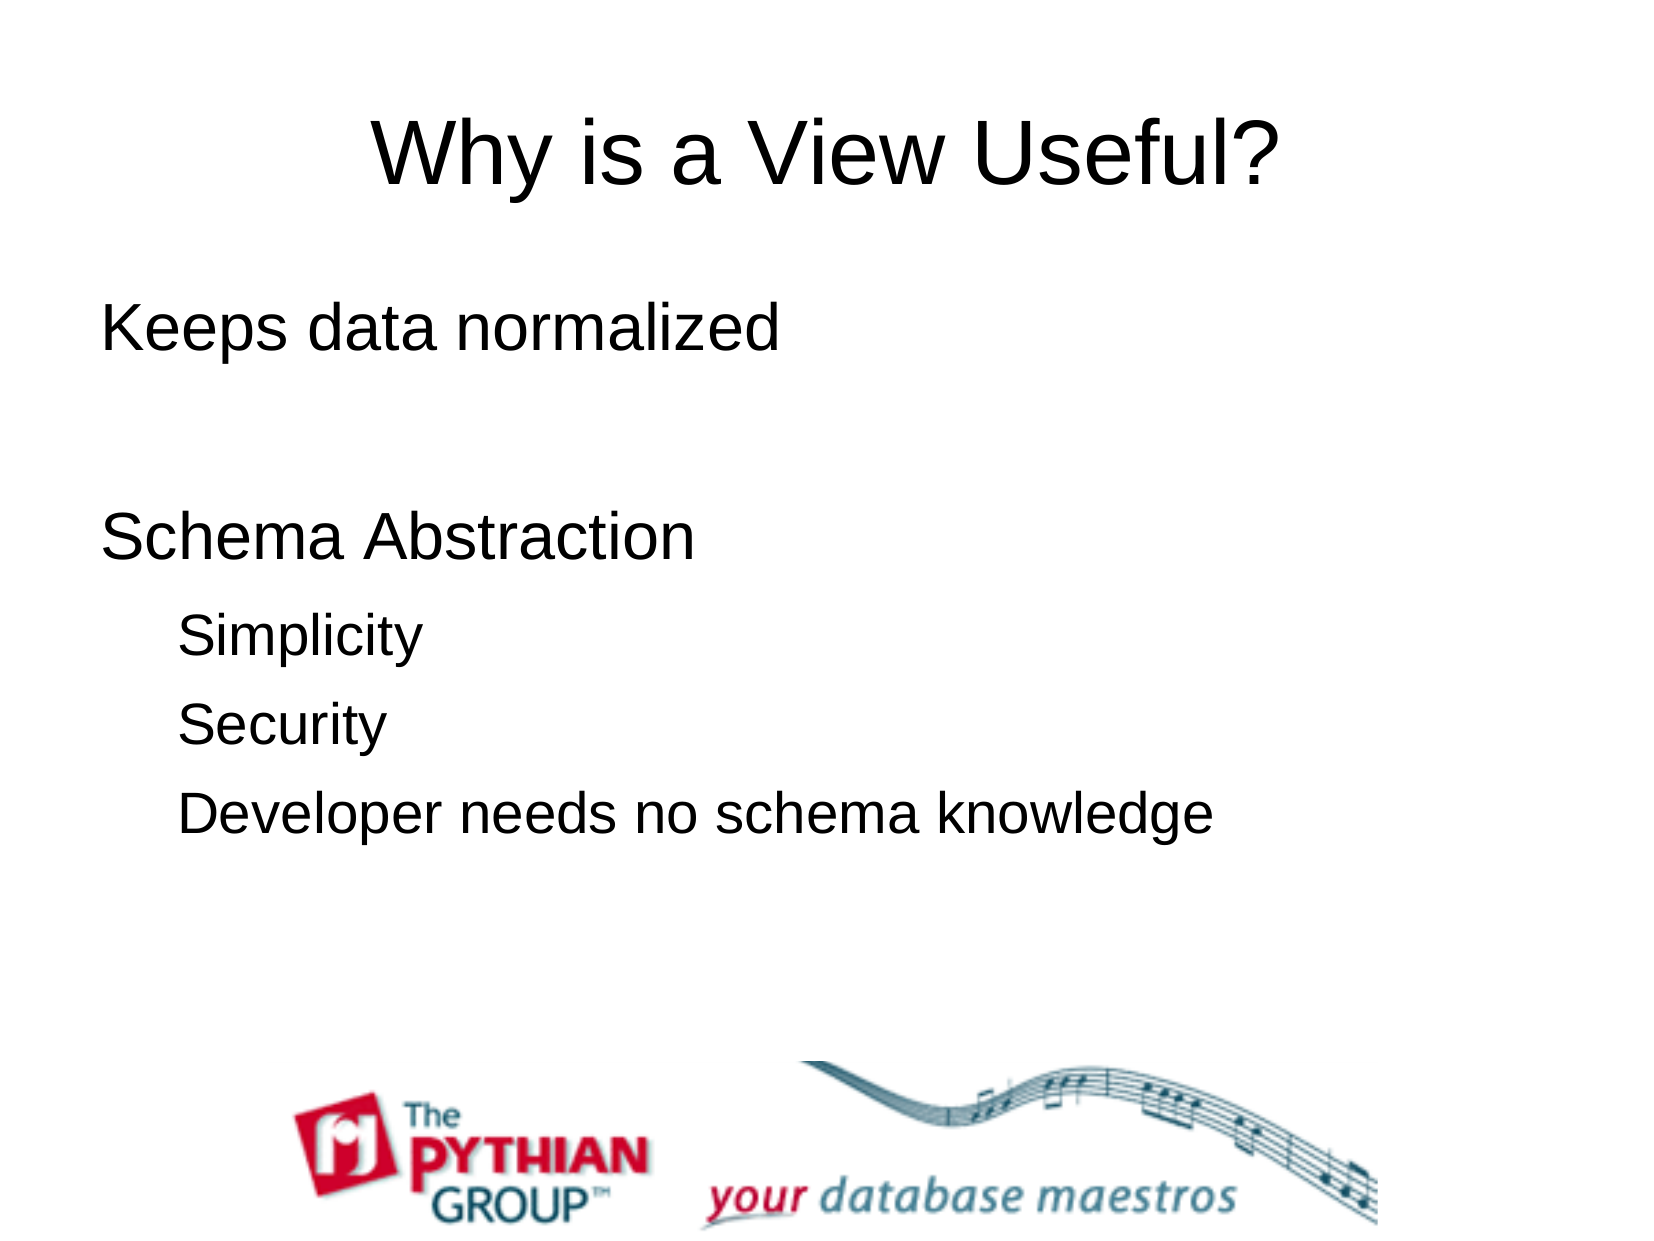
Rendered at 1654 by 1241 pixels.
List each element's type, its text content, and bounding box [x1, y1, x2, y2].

title Why is a View Useful? [82, 49, 1571, 257]
list Keeps data normalized Schema Abstraction Simplicity Security Developer needs no schema knowledge [82, 290, 1571, 1109]
picture [266, 1109, 1378, 1241]
